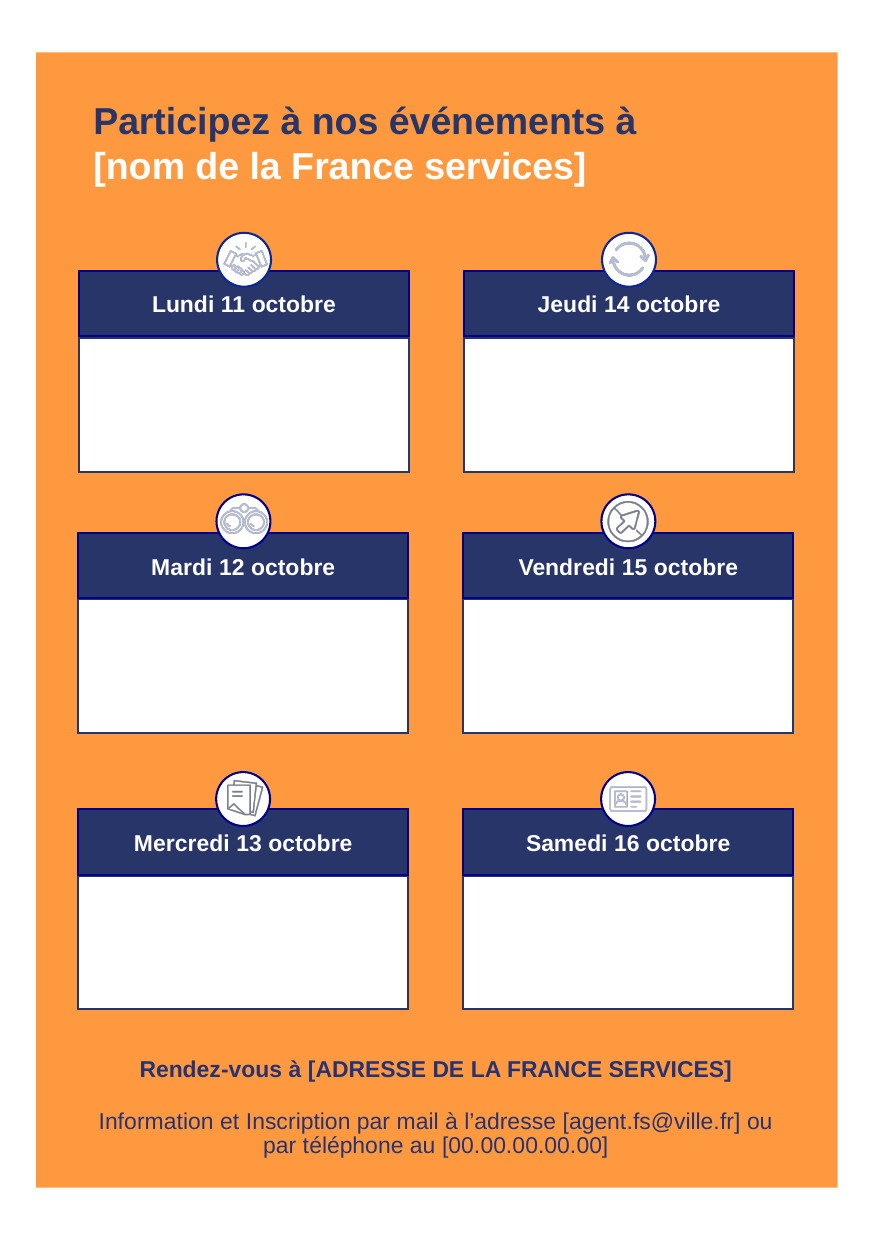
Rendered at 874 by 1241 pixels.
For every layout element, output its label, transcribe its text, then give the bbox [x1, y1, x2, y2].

text_box Samedi 16 octobre [463, 809, 794, 875]
picture [592, 762, 665, 836]
text_box Mardi 12 octobre [78, 532, 409, 599]
picture [209, 761, 282, 834]
text_box [36, 52, 838, 1188]
text_box Vendredi 15 octobre [463, 532, 794, 599]
picture [207, 485, 281, 558]
picture [209, 223, 282, 296]
text_box Mercredi 13 octobre [78, 809, 409, 875]
picture [591, 485, 664, 558]
picture [593, 222, 666, 295]
text_box Rendez-vous à [ADRESSE DE LA FRANCE SERVICES] Information et Inscription par mail à l’adresse [agent.fs@ville.fr] ou par téléphone au [00.00.00.00.00] [78, 1042, 794, 1116]
text_box Jeudi 14 octobre [463, 271, 794, 337]
text_box Lundi 11 octobre [78, 271, 410, 337]
text_box Participez à nos événements à [nom de la France services] [78, 89, 874, 195]
